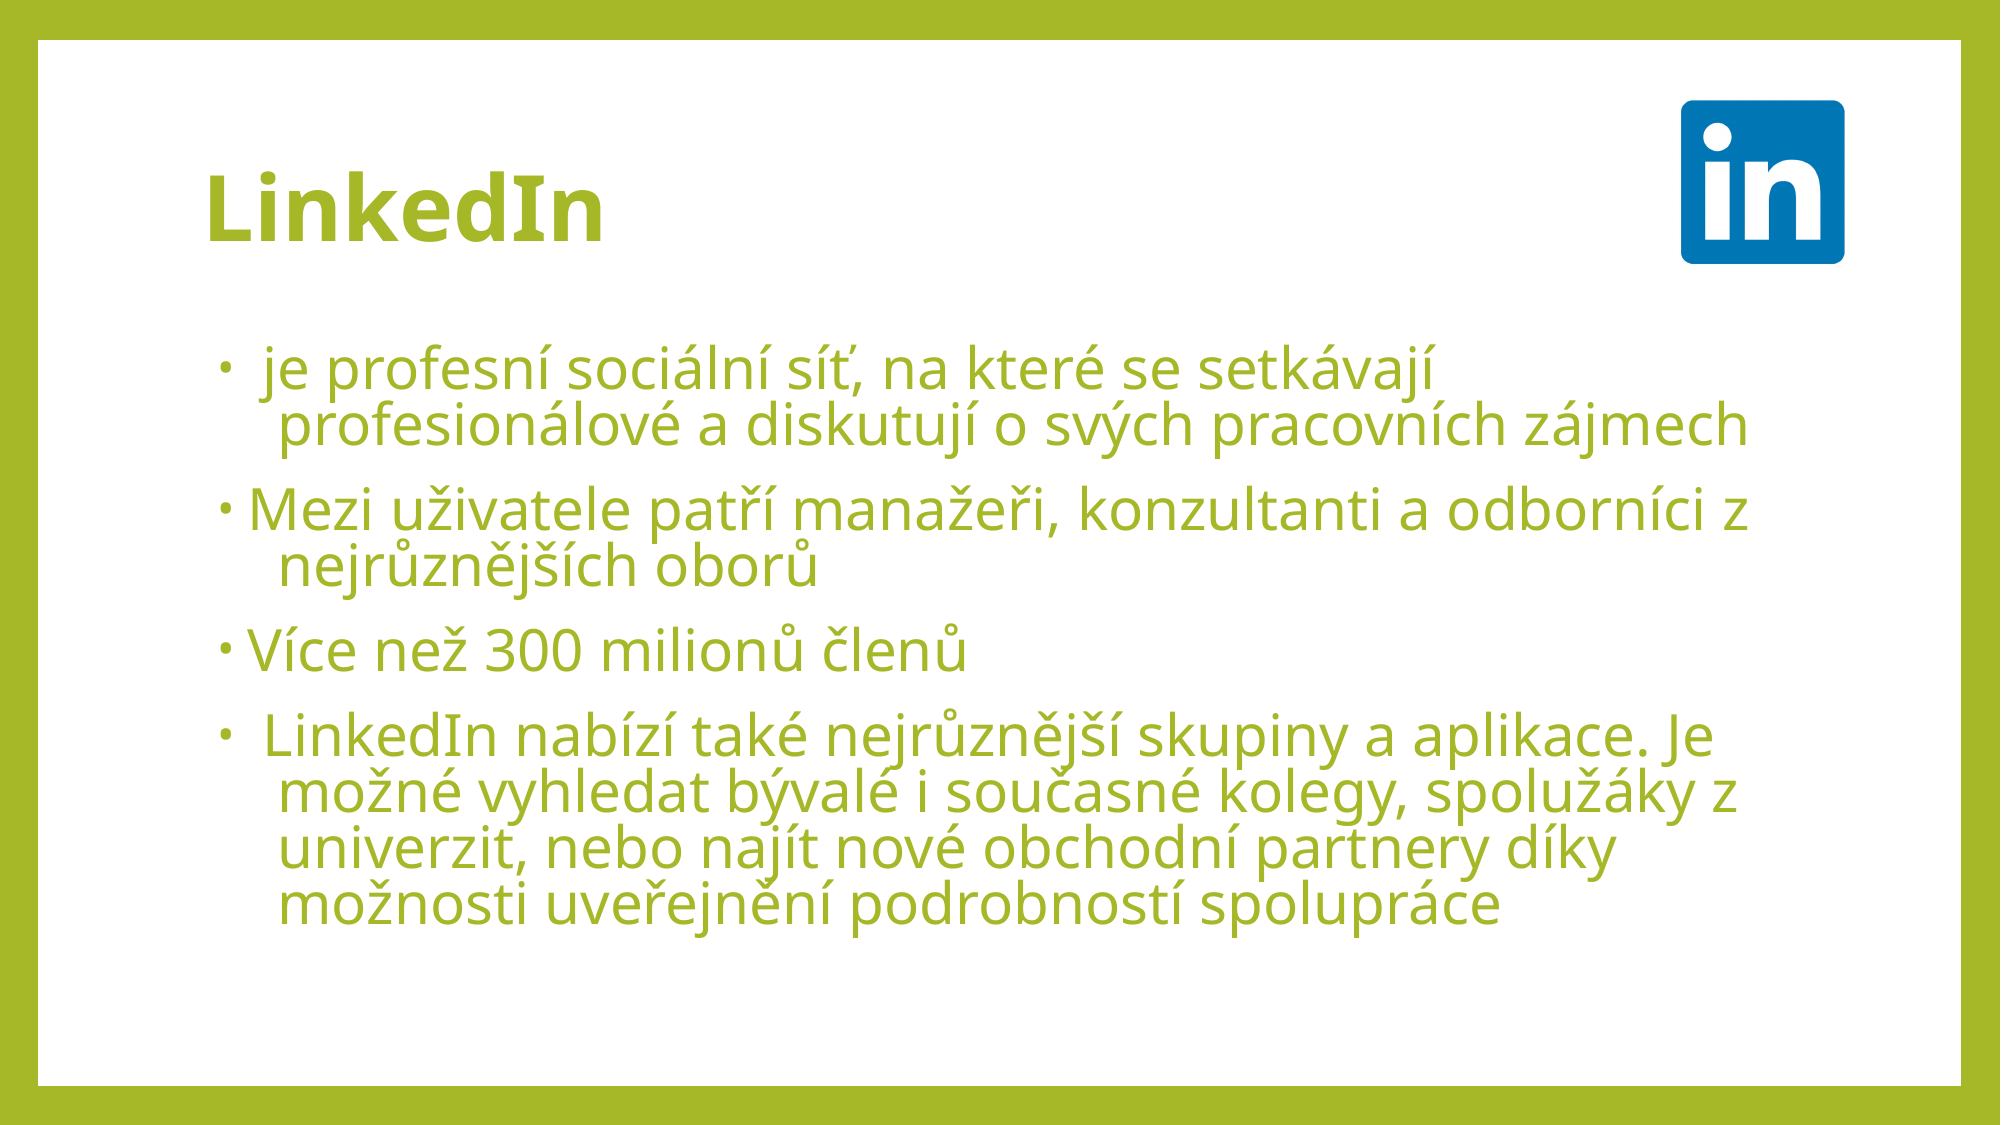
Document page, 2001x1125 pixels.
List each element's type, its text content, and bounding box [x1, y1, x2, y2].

list je profesní sociální síť, na které se setkávají profesionálové a diskutují o svých pracovních zájmech Mezi uživatele patří manažeři, konzultanti a odborníci z nejrůznějších oborů Více než 300 milionů členů LinkedIn nabízí také nejrůznější skupiny a aplikace. Je možné vyhledat bývalé i současné kolegy, spolužáky z univerzit, nebo najít nové obchodní partnery díky možnosti uveřejnění podrobností spolupráce [187, 337, 1808, 1000]
picture [1646, 65, 1882, 301]
title LinkedIn [187, 99, 1808, 323]
